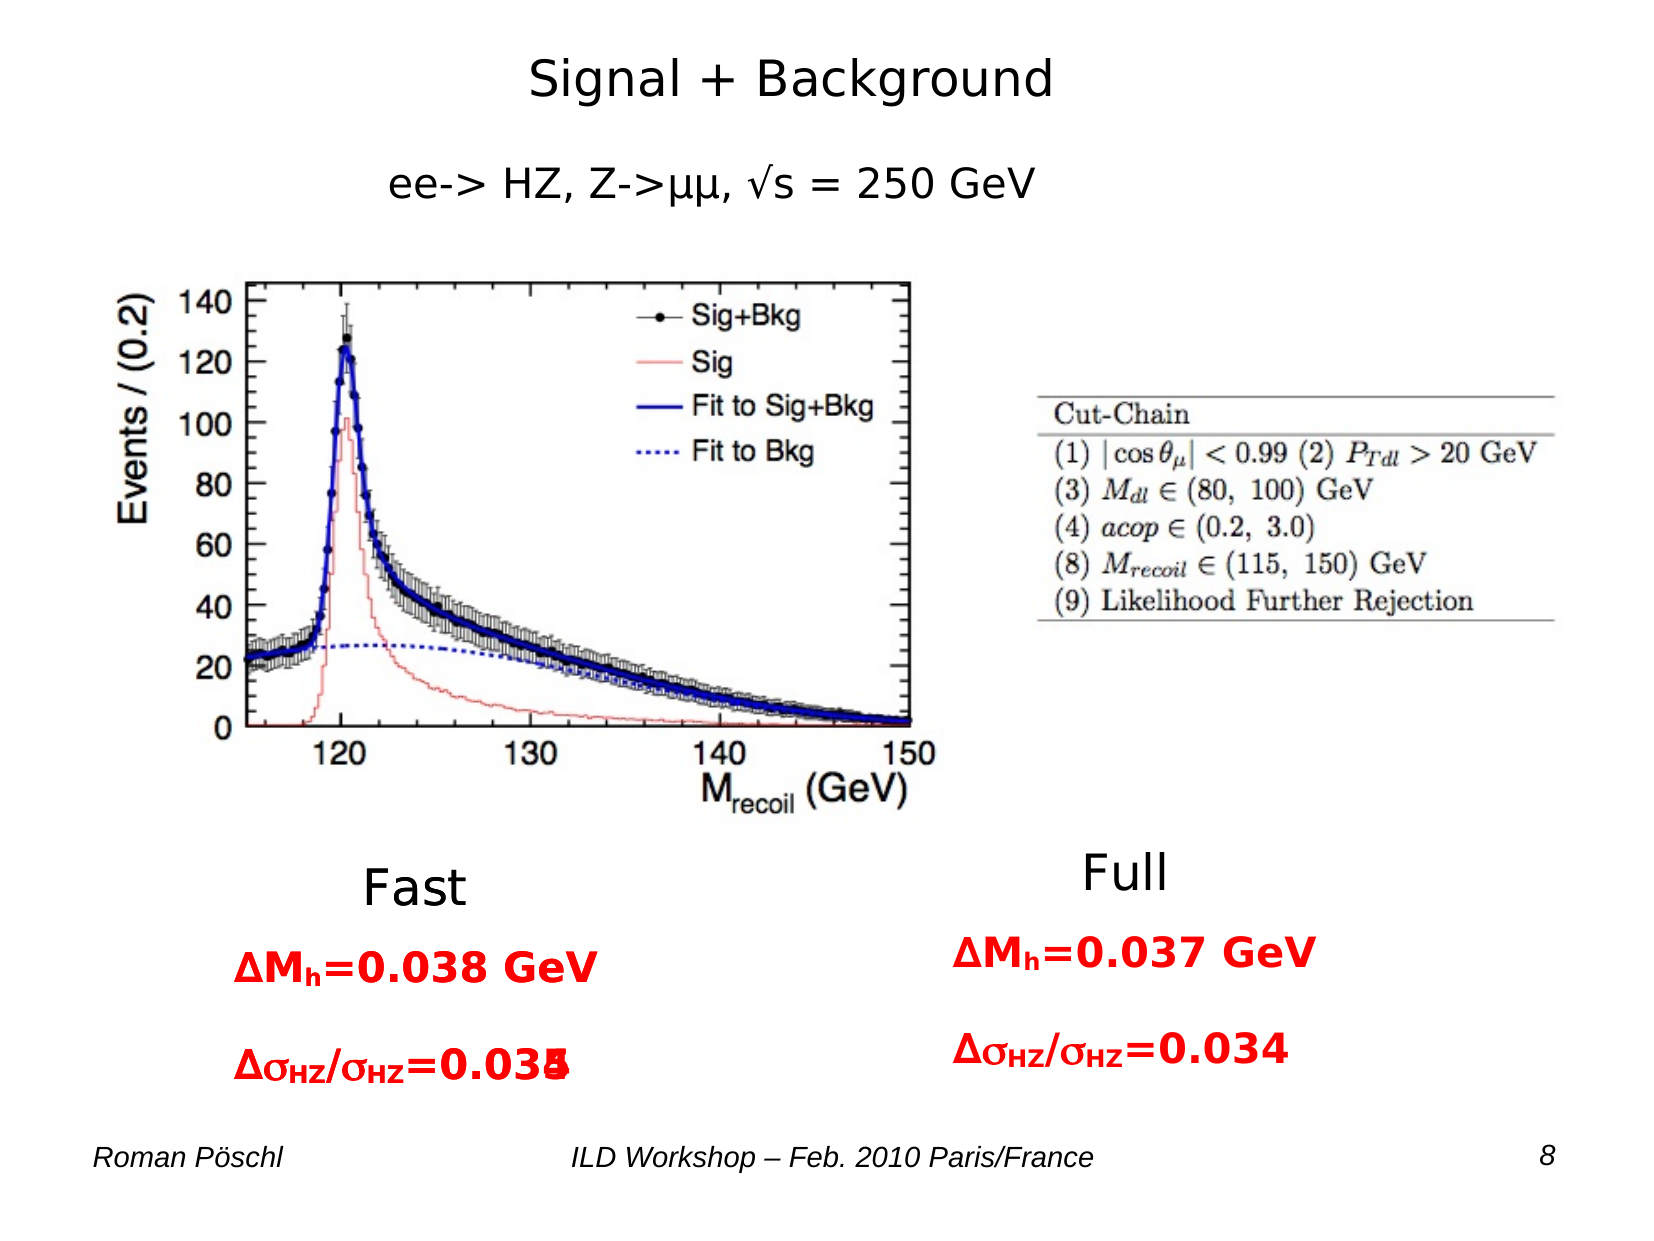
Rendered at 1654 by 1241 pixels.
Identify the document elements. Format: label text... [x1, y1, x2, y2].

picture [86, 260, 1602, 832]
text_box ∆Mh=0.037 GeV ∆σHZ/σHZ=0.034 [952, 928, 1317, 1101]
text_box ee-> HZ, Z->µµ, √s = 250 GeV [387, 159, 1037, 208]
text_box ∆Mh=0.038 GeV ∆σHZ/σHZ=0.034 [234, 943, 598, 1117]
text_box Signal + Background [528, 50, 1044, 109]
text_box Fast [362, 859, 466, 918]
text_box Full [1081, 843, 1168, 903]
